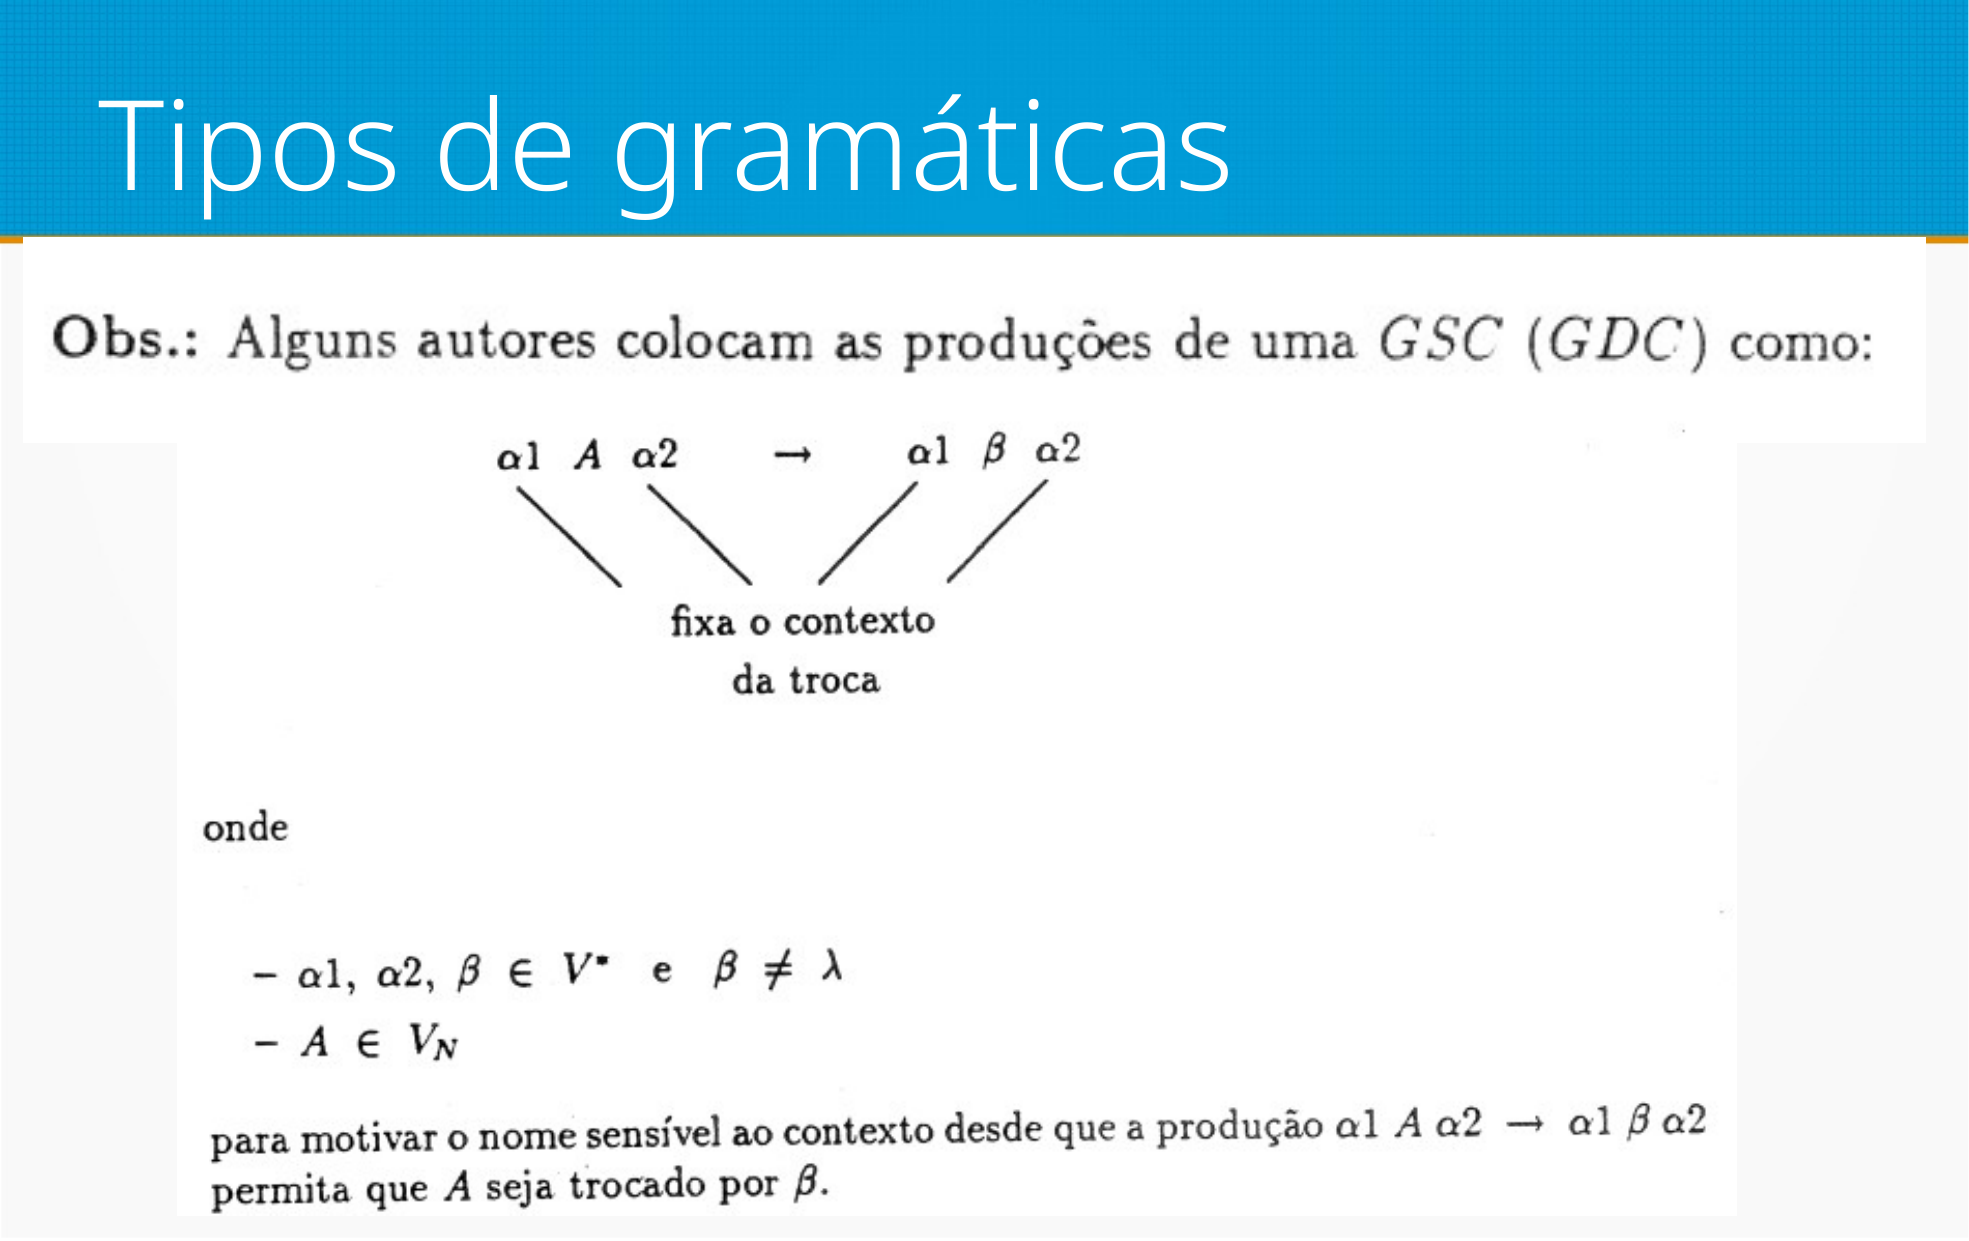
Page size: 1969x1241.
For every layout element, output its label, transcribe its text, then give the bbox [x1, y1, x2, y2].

picture [0, 233, 1969, 1241]
title Tipos de gramáticas [98, 19, 1870, 227]
